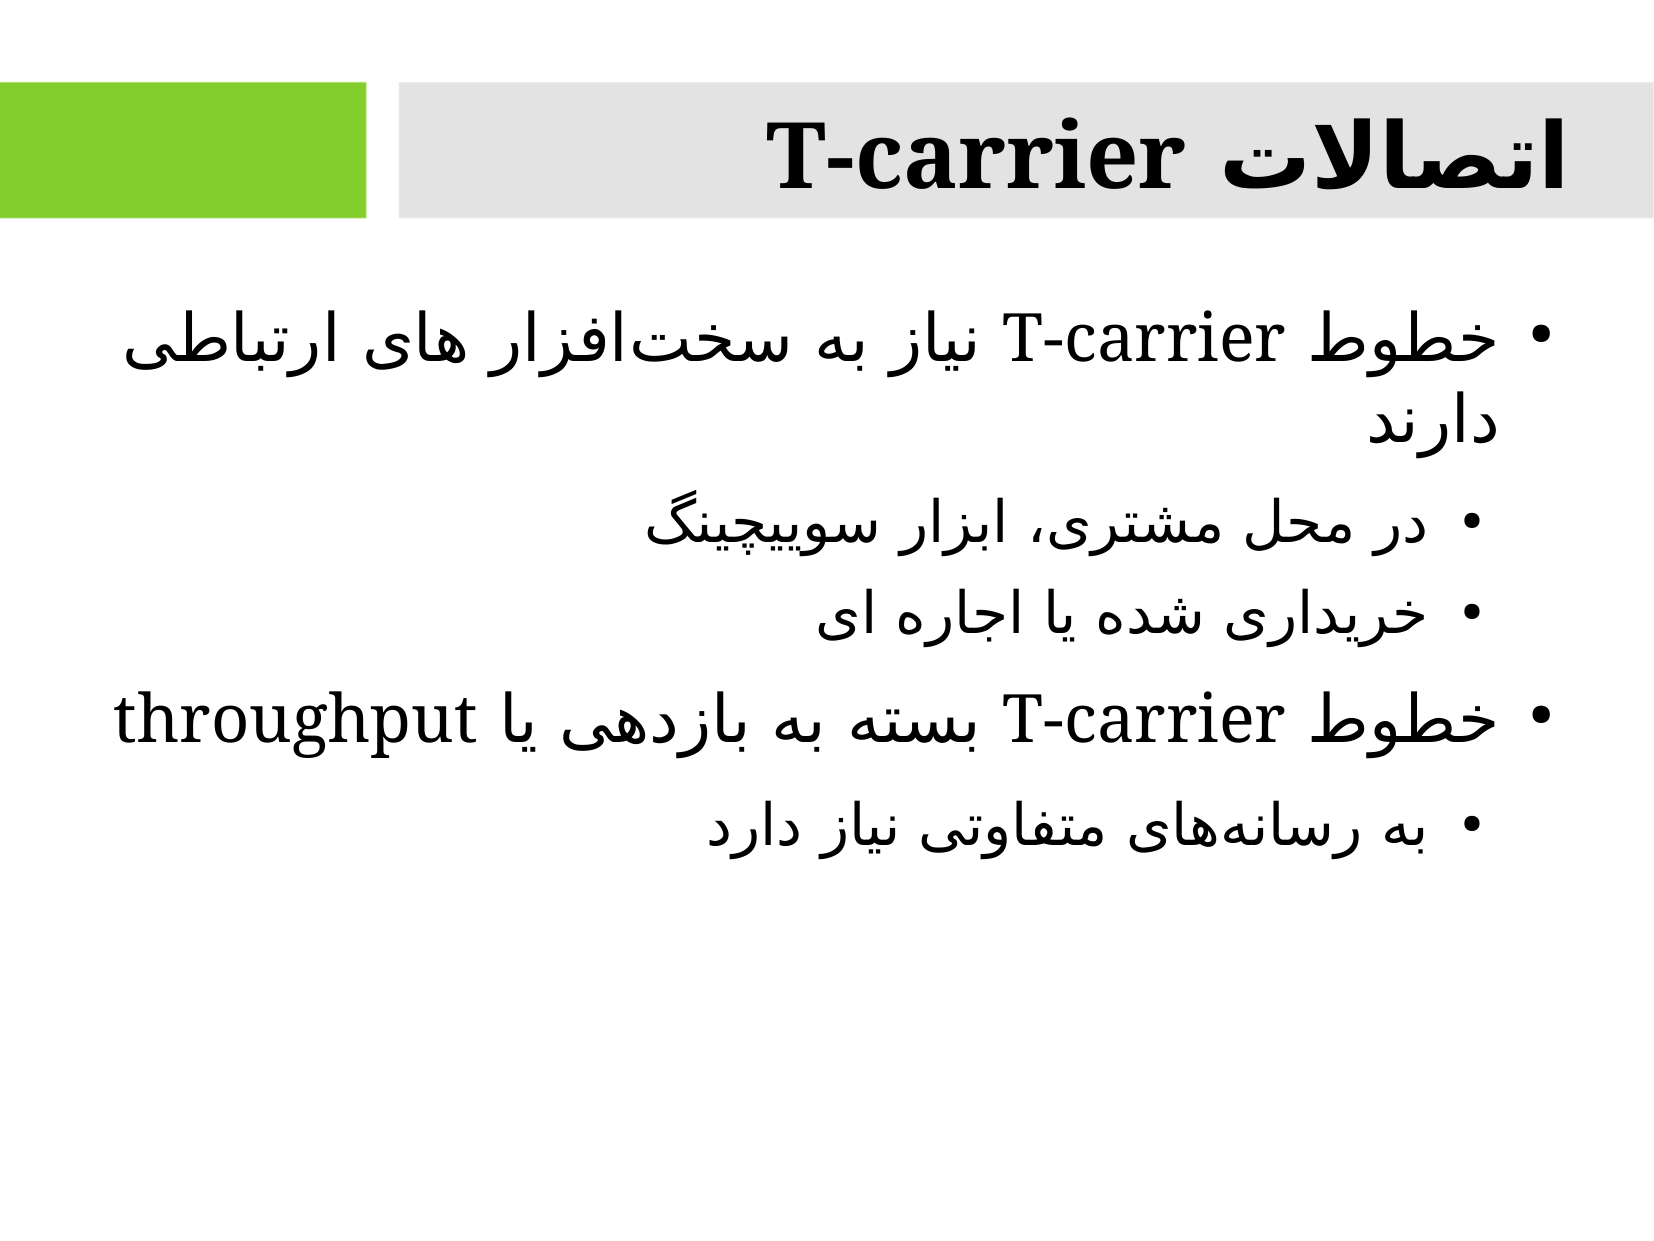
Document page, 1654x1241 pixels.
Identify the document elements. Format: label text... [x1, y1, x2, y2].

picture [0, 0, 1654, 1241]
title اتصالات T-carrier [82, 49, 1571, 257]
list خطوط T-carrier نیاز به سخت‌افزار های ارتباطی دارند در محل مشتری، ابزار سوییچینگ خریداری شده یا اجاره ای خطوط T-carrier بسته به بازدهی یا throughput به رسانه‌های متفاوتی نیاز دارد [82, 290, 1571, 1109]
